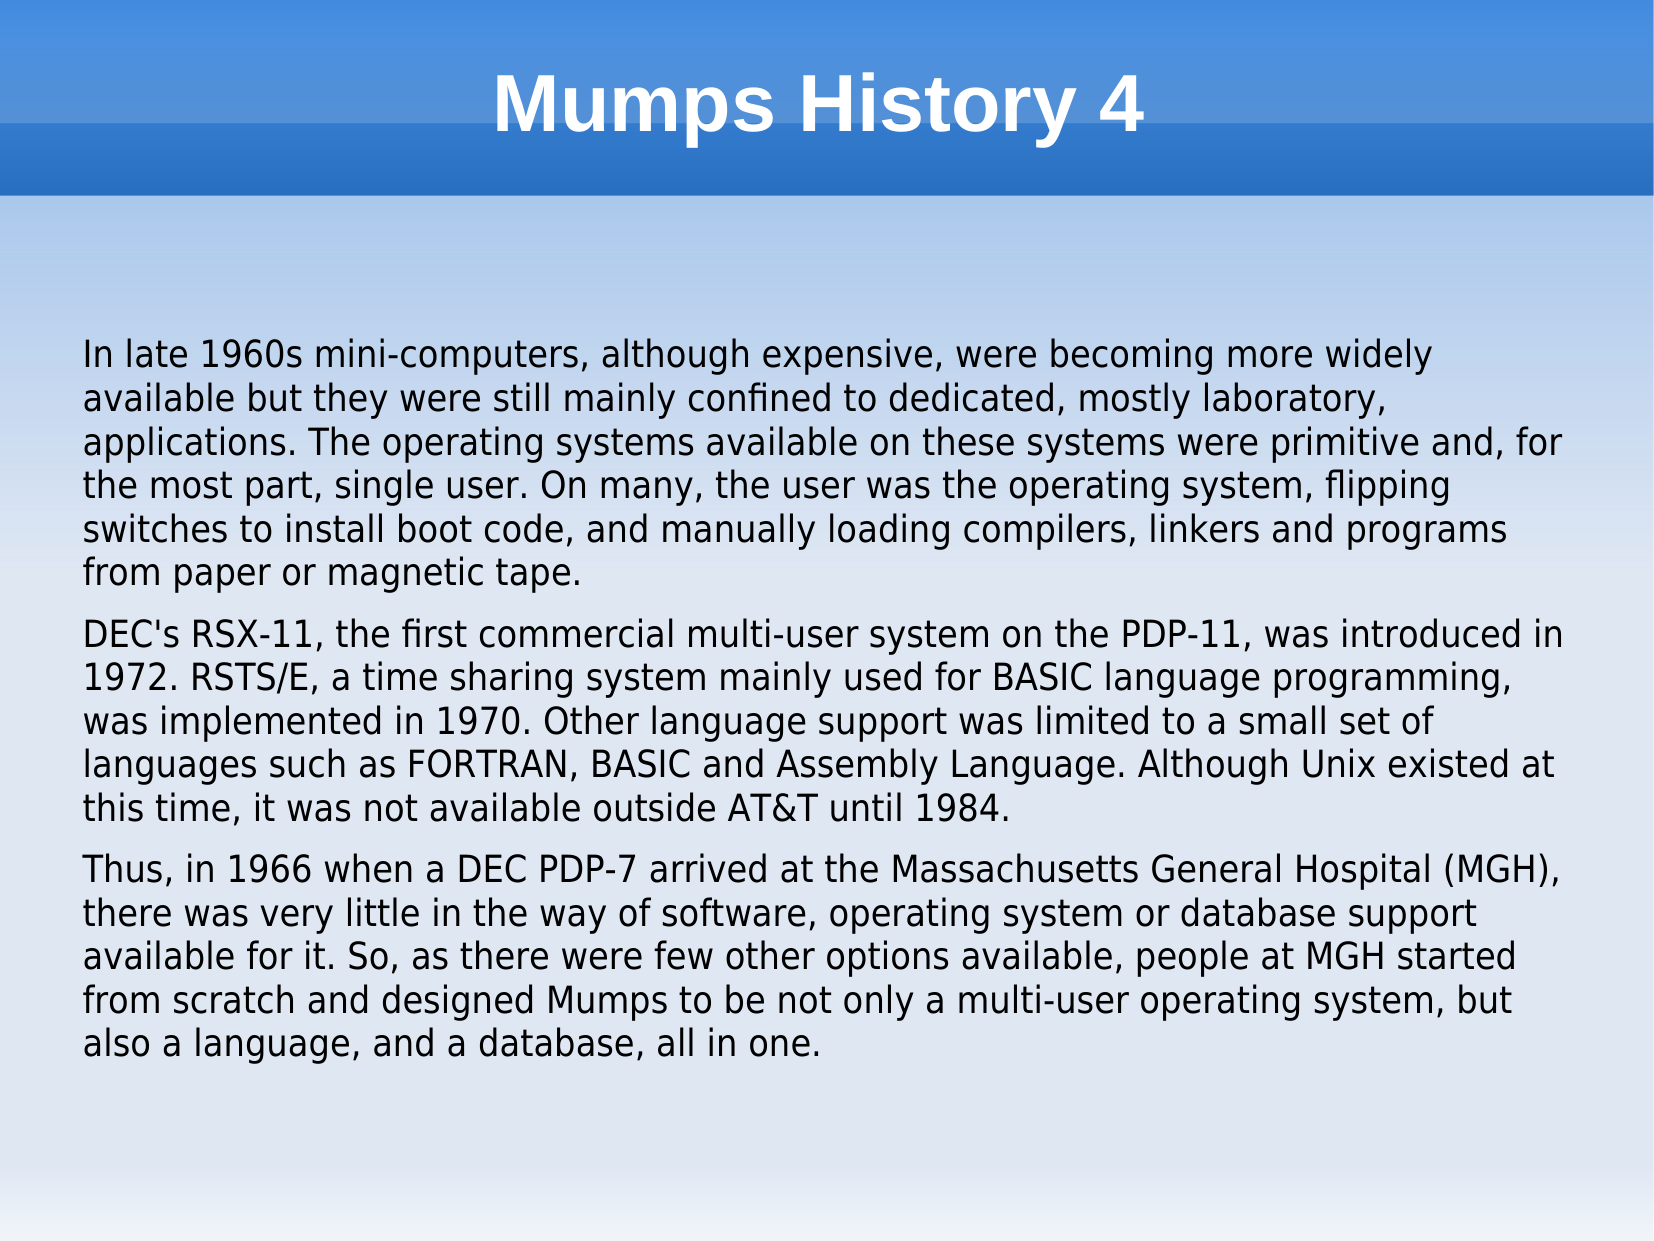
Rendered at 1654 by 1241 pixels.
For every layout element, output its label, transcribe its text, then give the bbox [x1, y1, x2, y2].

subtitle In late 1960s mini-computers, although expensive, were becoming more widely available but they were still mainly confined to dedicated, mostly laboratory, applications. The operating systems available on these systems were primitive and, for the most part, single user. On many, the user was the operating system, flipping switches to install boot code, and manually loading compilers, linkers and programs from paper or magnetic tape. DEC's RSX-11, the first commercial multi-user system on the PDP-11, was introduced in 1972. RSTS/E, a time sharing system mainly used for BASIC language programming, was implemented in 1970. Other language support was limited to a small set of languages such as FORTRAN, BASIC and Assembly Language. Although Unix existed at this time, it was not available outside AT&T until 1984. Thus, in 1966 when a DEC PDP-7 arrived at the Massachusetts General Hospital (MGH), there was very little in the way of software, operating system or database support available for it. So, as there were few other options available, people at MGH started from scratch and designed Mumps to be not only a multi-user operating system, but also a language, and a database, all in one. [82, 290, 1571, 1109]
title Mumps History 4 [75, 0, 1564, 208]
picture [0, 0, 1654, 1241]
